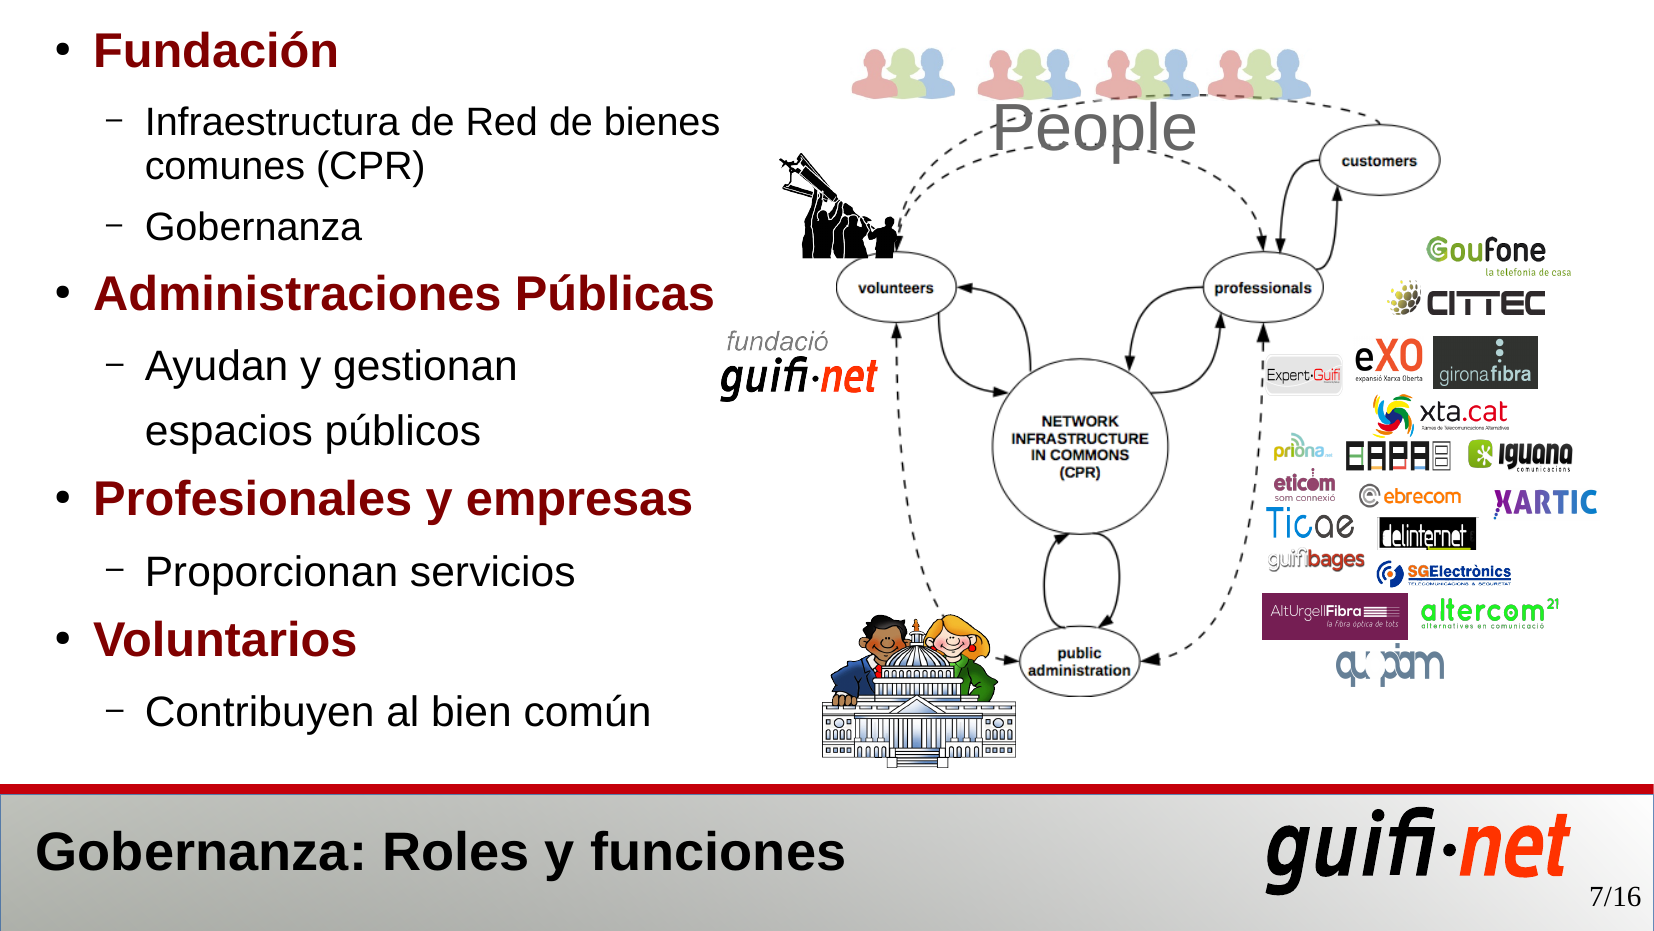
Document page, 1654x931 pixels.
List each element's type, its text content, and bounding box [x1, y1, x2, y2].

picture [1094, 48, 1200, 101]
picture [1492, 488, 1600, 521]
text_box People [976, 82, 1215, 173]
list Fundación Infraestructura de Red de bienes comunes (CPR) Gobernanza Administraciones Públicas Ayudan y gestionan espacios públicos Profesionales y empresas Proporcionan servicios Voluntarios Contribuyen al bien común [41, 23, 851, 745]
picture [1468, 439, 1574, 472]
picture [720, 47, 1571, 768]
title Gobernanza: Roles y funciones [35, 804, 1182, 898]
